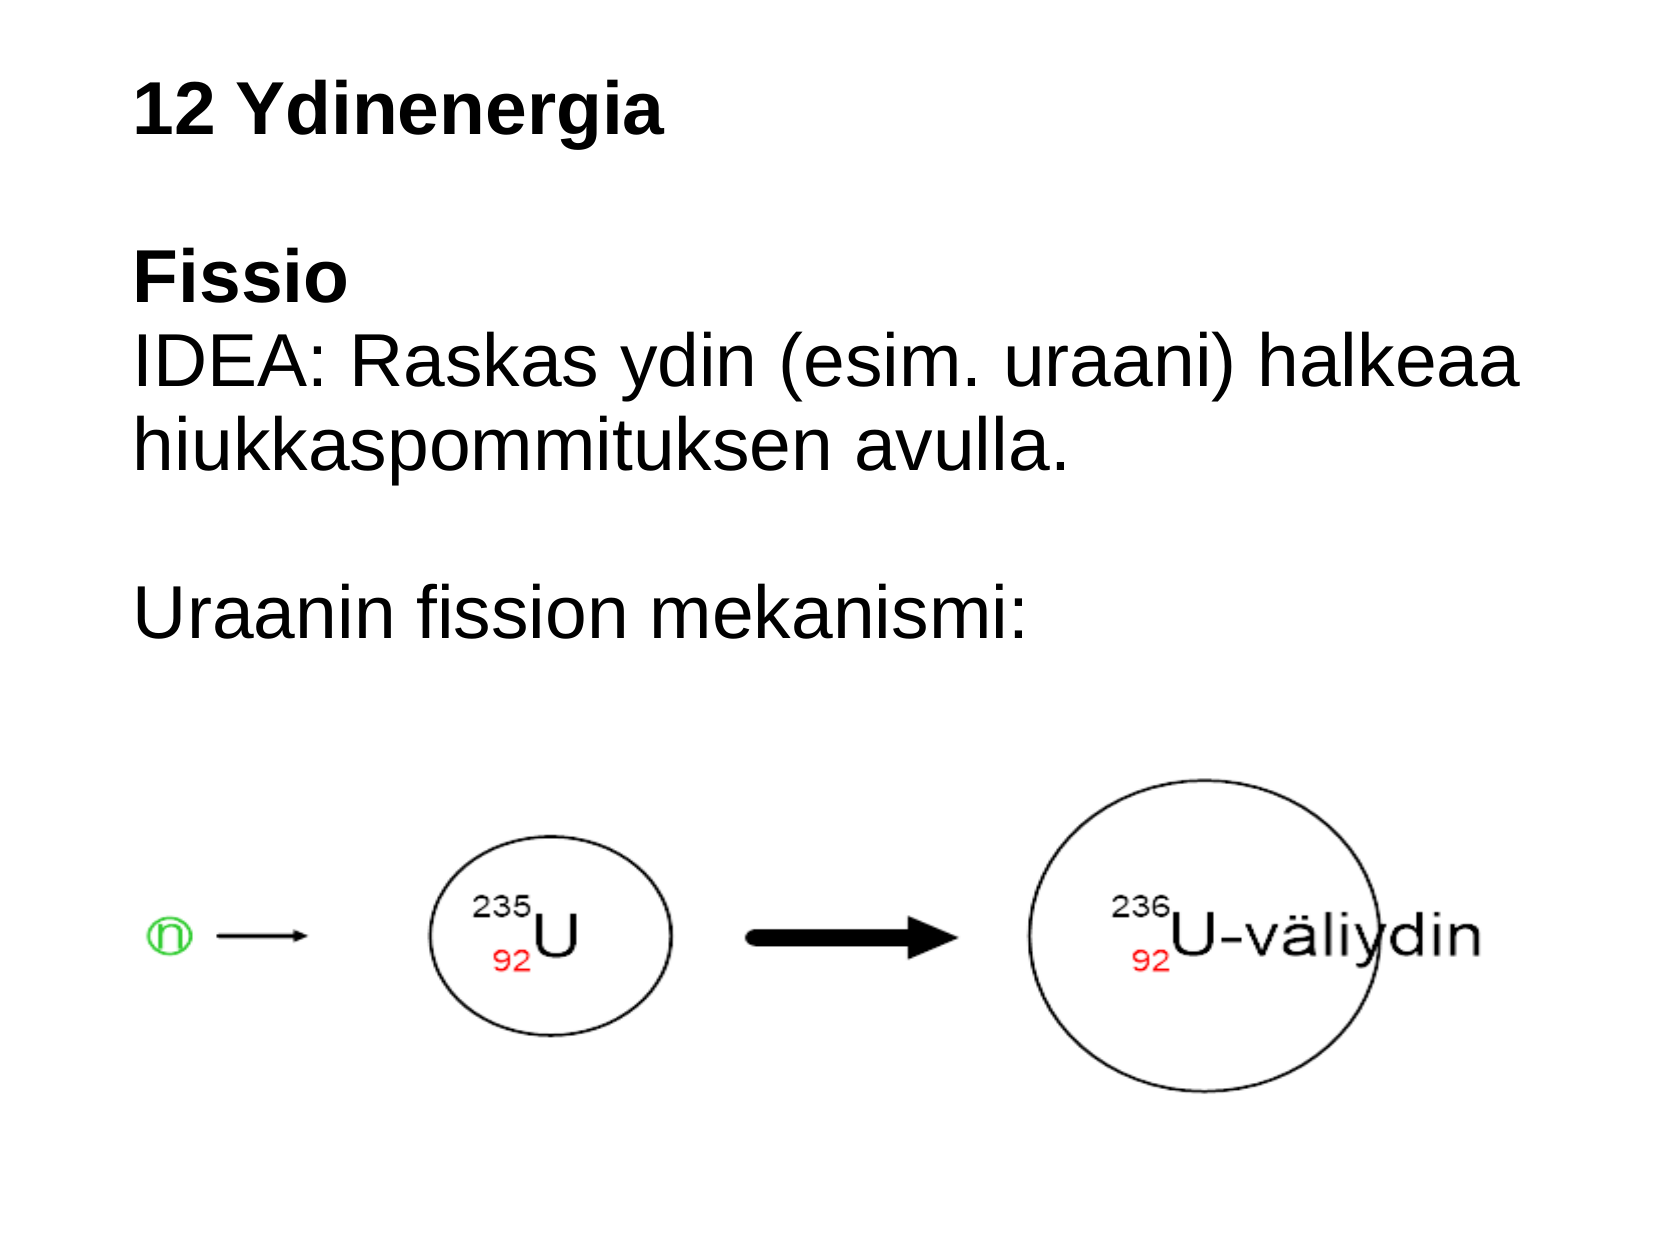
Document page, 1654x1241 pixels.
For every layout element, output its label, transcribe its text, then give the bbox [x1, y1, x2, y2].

picture [59, 696, 1590, 1146]
text_box 12 Ydinenergia Fissio IDEA: Raskas ydin (esim. uraani) halkeaa hiukkaspommituksen avulla. Uraanin fission mekanismi: [118, 59, 1607, 662]
